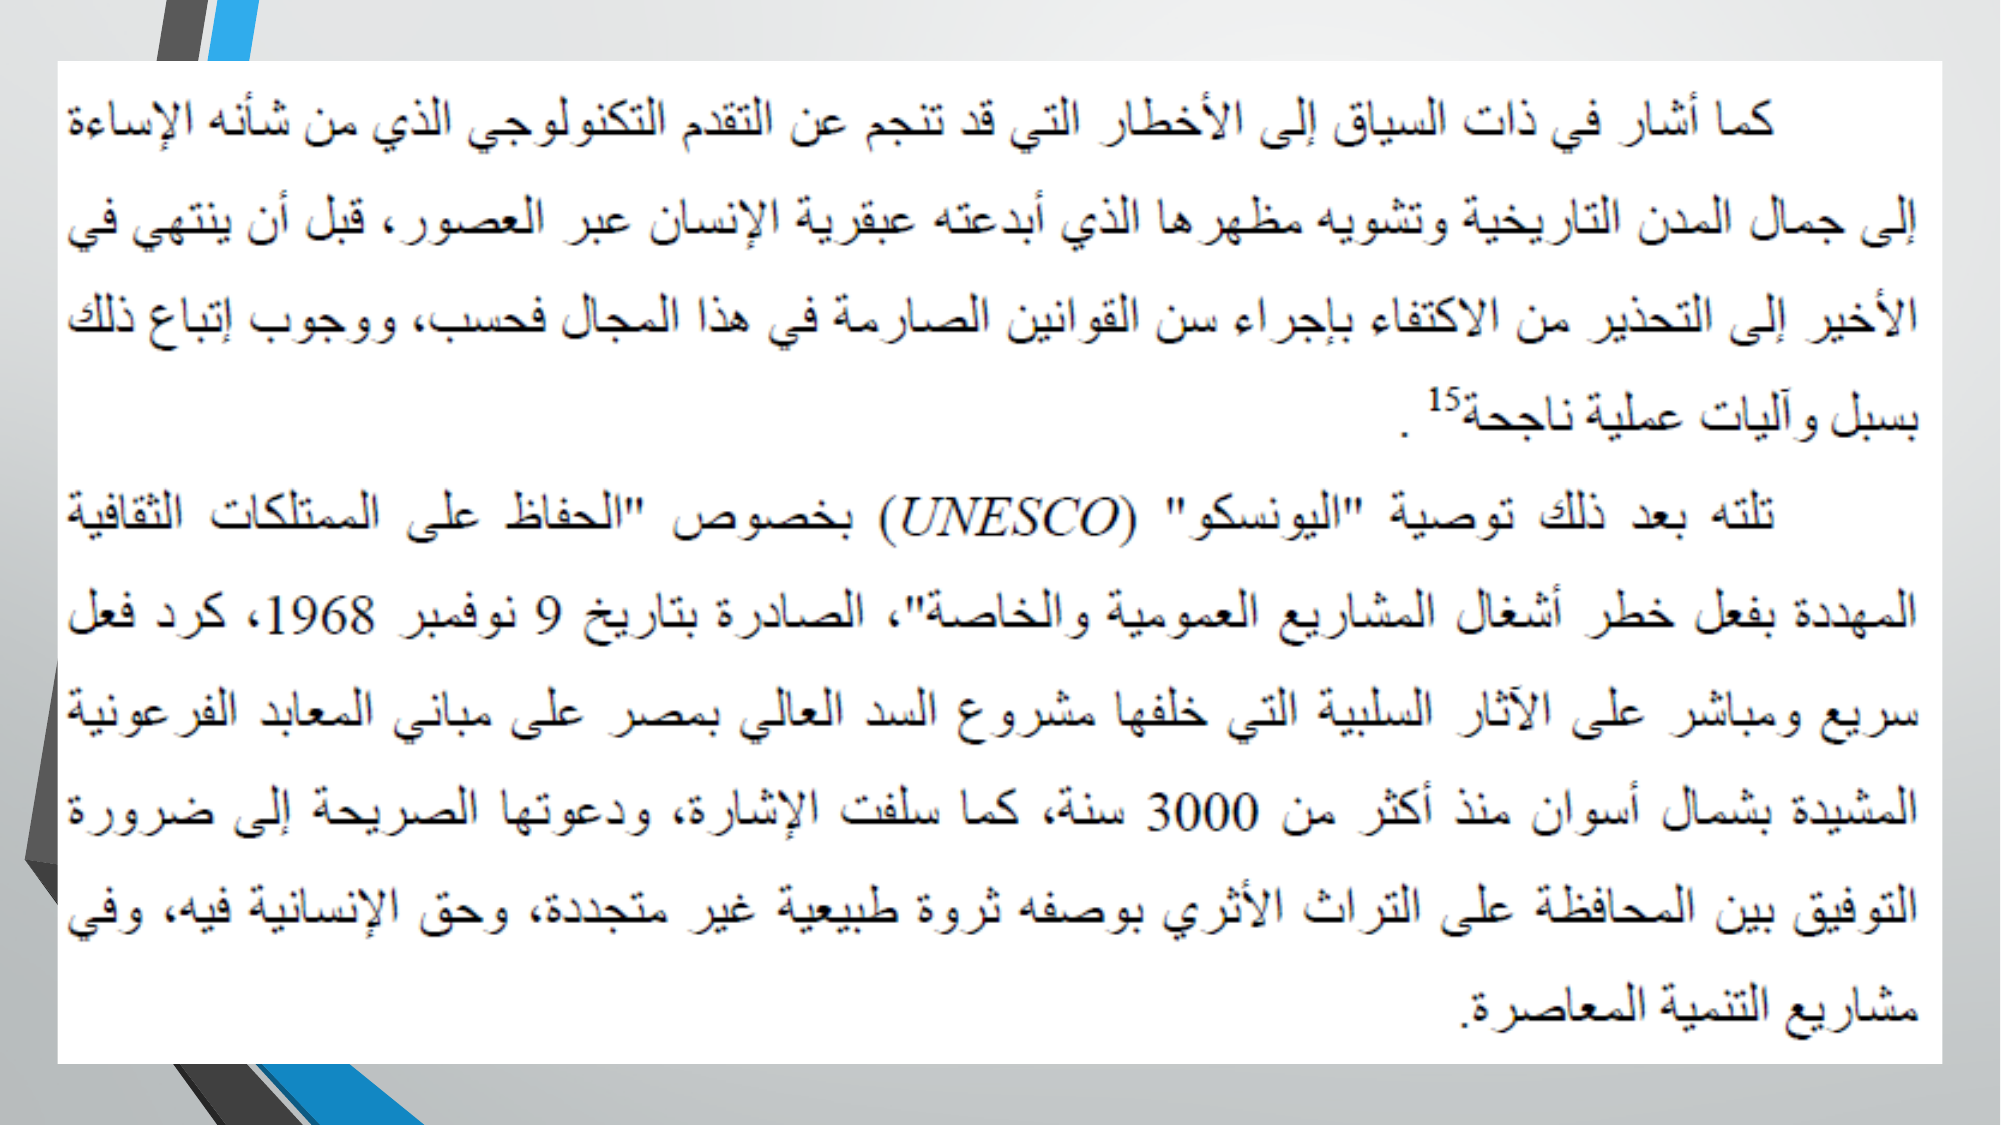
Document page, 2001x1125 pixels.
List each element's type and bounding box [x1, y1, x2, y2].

picture [57, 61, 1943, 1064]
